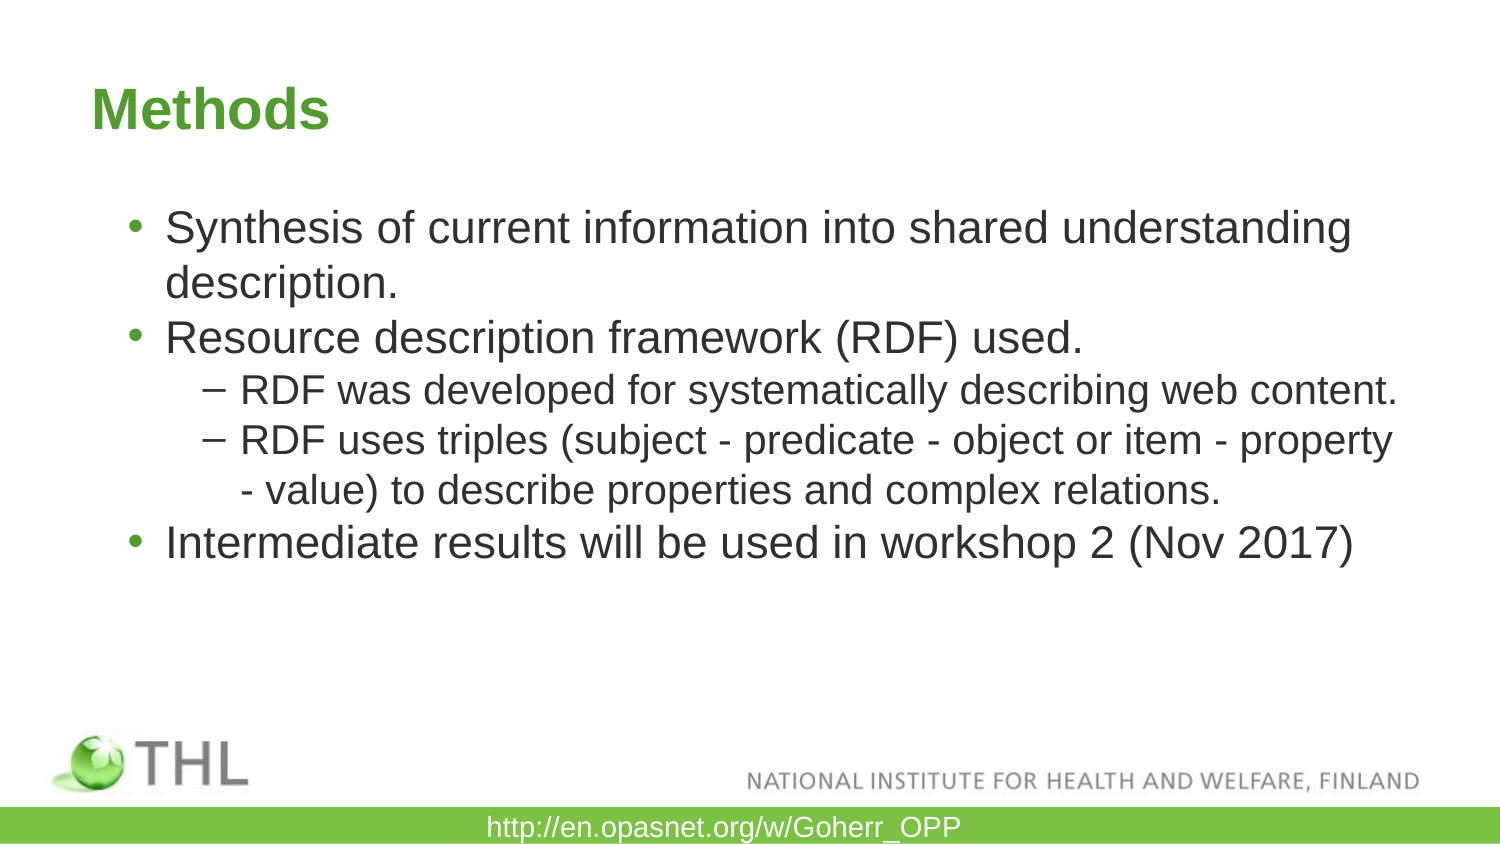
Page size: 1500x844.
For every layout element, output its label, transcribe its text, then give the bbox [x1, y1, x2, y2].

picture [24, 719, 275, 803]
picture [715, 763, 1465, 801]
list Synthesis of current information into shared understanding description. Resource description framework (RDF) used. RDF was developed for systematically describing web content. RDF uses triples (subject - predicate - object or item - property - value) to describe properties and complex relations. Intermediate results will be used in workshop 2 (Nov 2017) [75, 182, 1424, 724]
title Methods [76, 32, 1424, 156]
